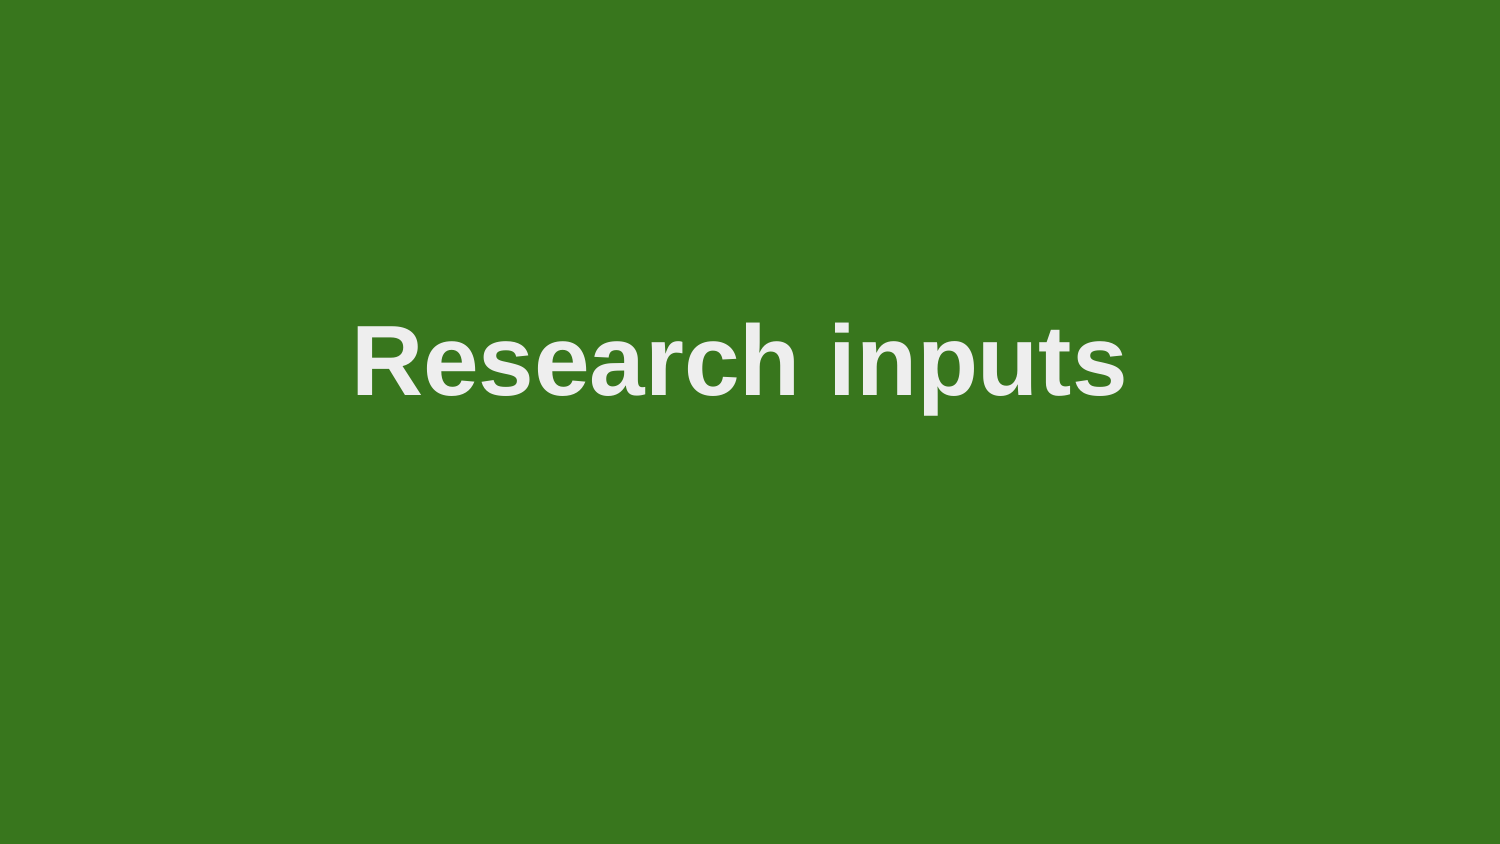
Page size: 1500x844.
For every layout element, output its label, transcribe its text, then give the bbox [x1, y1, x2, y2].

title Research inputs [40, 244, 1439, 467]
